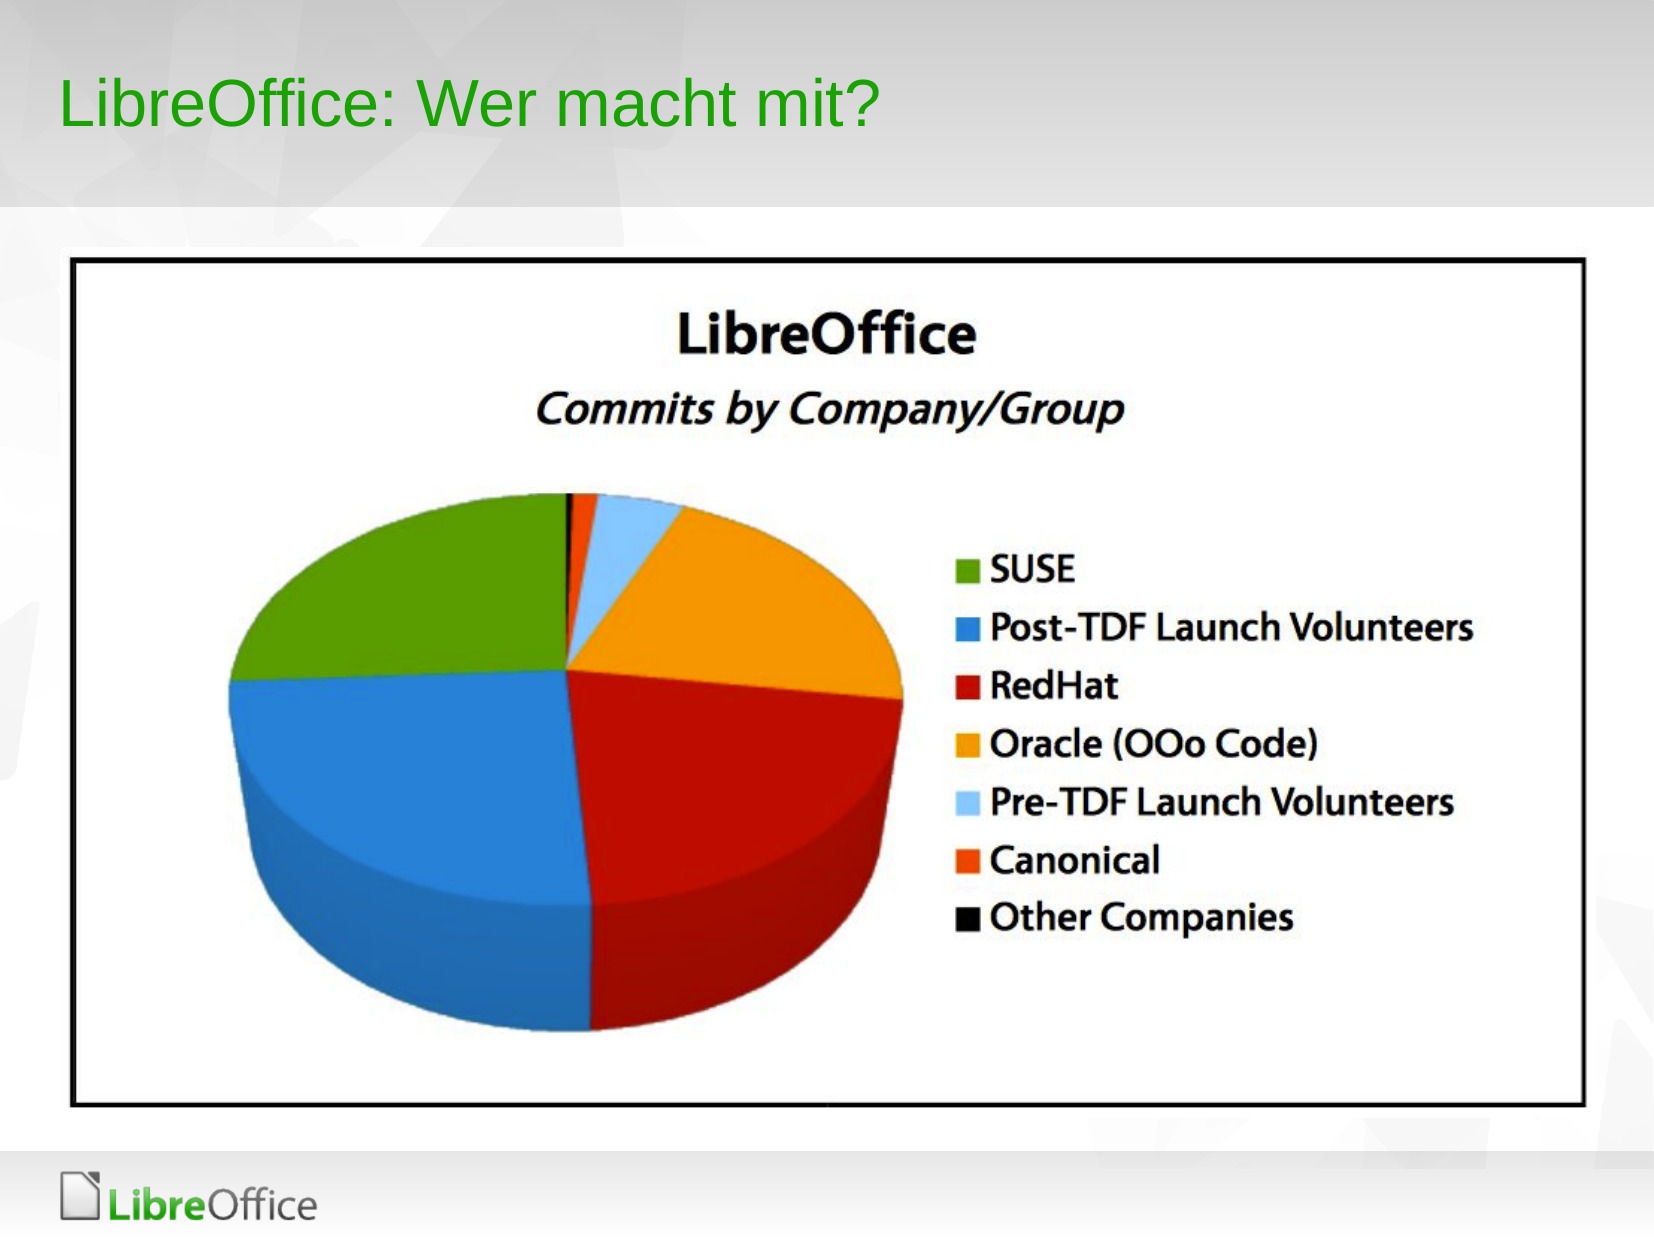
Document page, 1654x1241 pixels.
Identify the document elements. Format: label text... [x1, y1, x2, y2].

title LibreOffice: Wer macht mit? [59, 29, 1595, 178]
picture [41, 1152, 337, 1240]
picture [0, 0, 1654, 1169]
